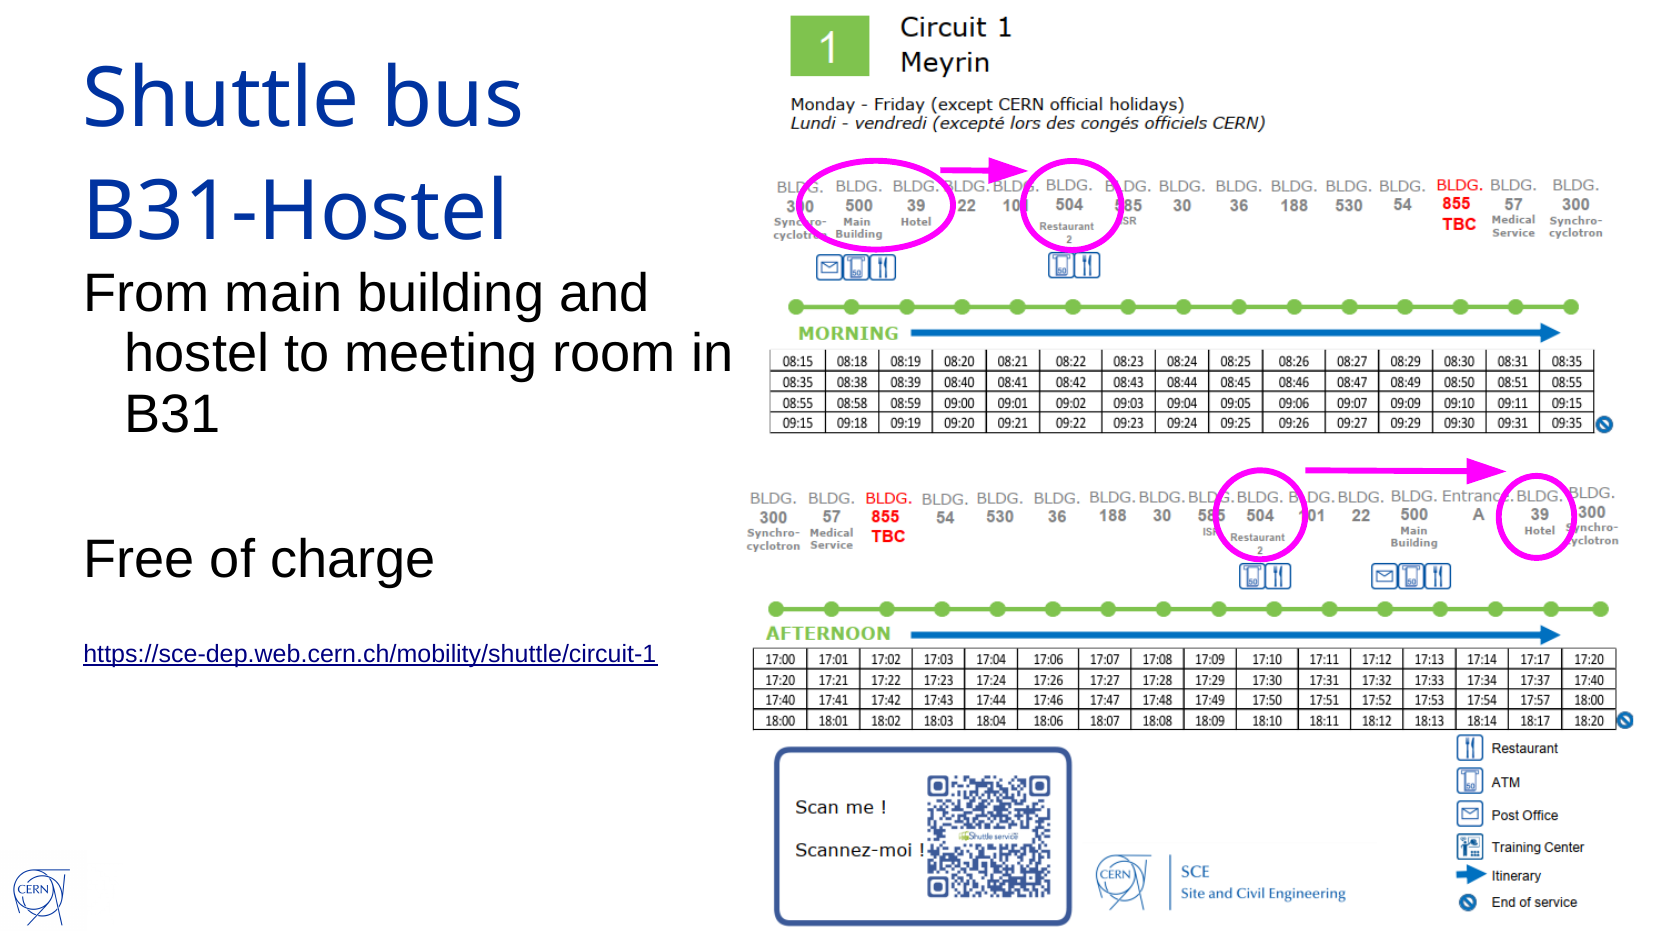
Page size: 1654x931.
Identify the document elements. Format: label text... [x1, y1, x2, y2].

text_box From main building and hostel to meeting room in B31 Free of charge https://sce-dep.web.cern.ch/mobility/shuttle/circuit-1 [68, 255, 790, 931]
title Shuttle bus B31-Hostel [82, 37, 1572, 247]
picture [0, 850, 68, 931]
picture [744, 8, 1641, 929]
